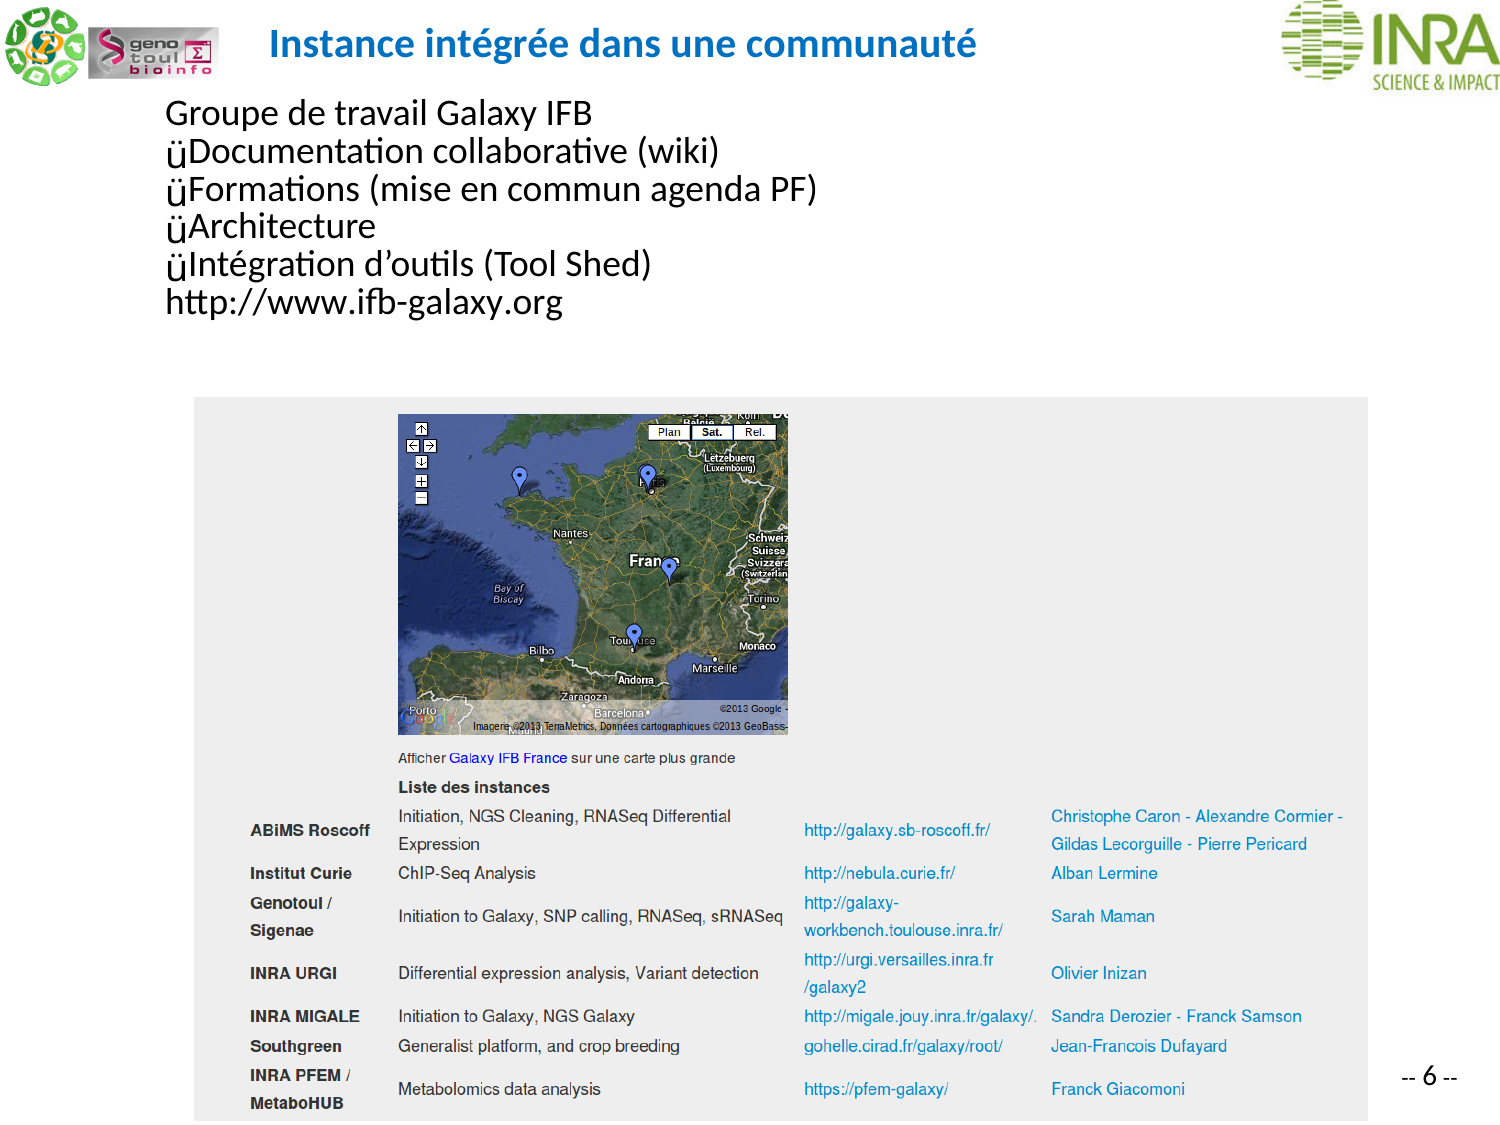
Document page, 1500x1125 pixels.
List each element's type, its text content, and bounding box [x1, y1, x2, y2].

picture [194, 397, 1368, 1121]
text_box Instance intégrée dans une communauté [253, 19, 1270, 86]
text_box Groupe de travail Galaxy IFB Documentation collaborative (wiki) Formations (mise en commun agenda PF) Architecture Intégration d’outils (Tool Shed) http://www.ifb-galaxy.org [0, 90, 1500, 331]
